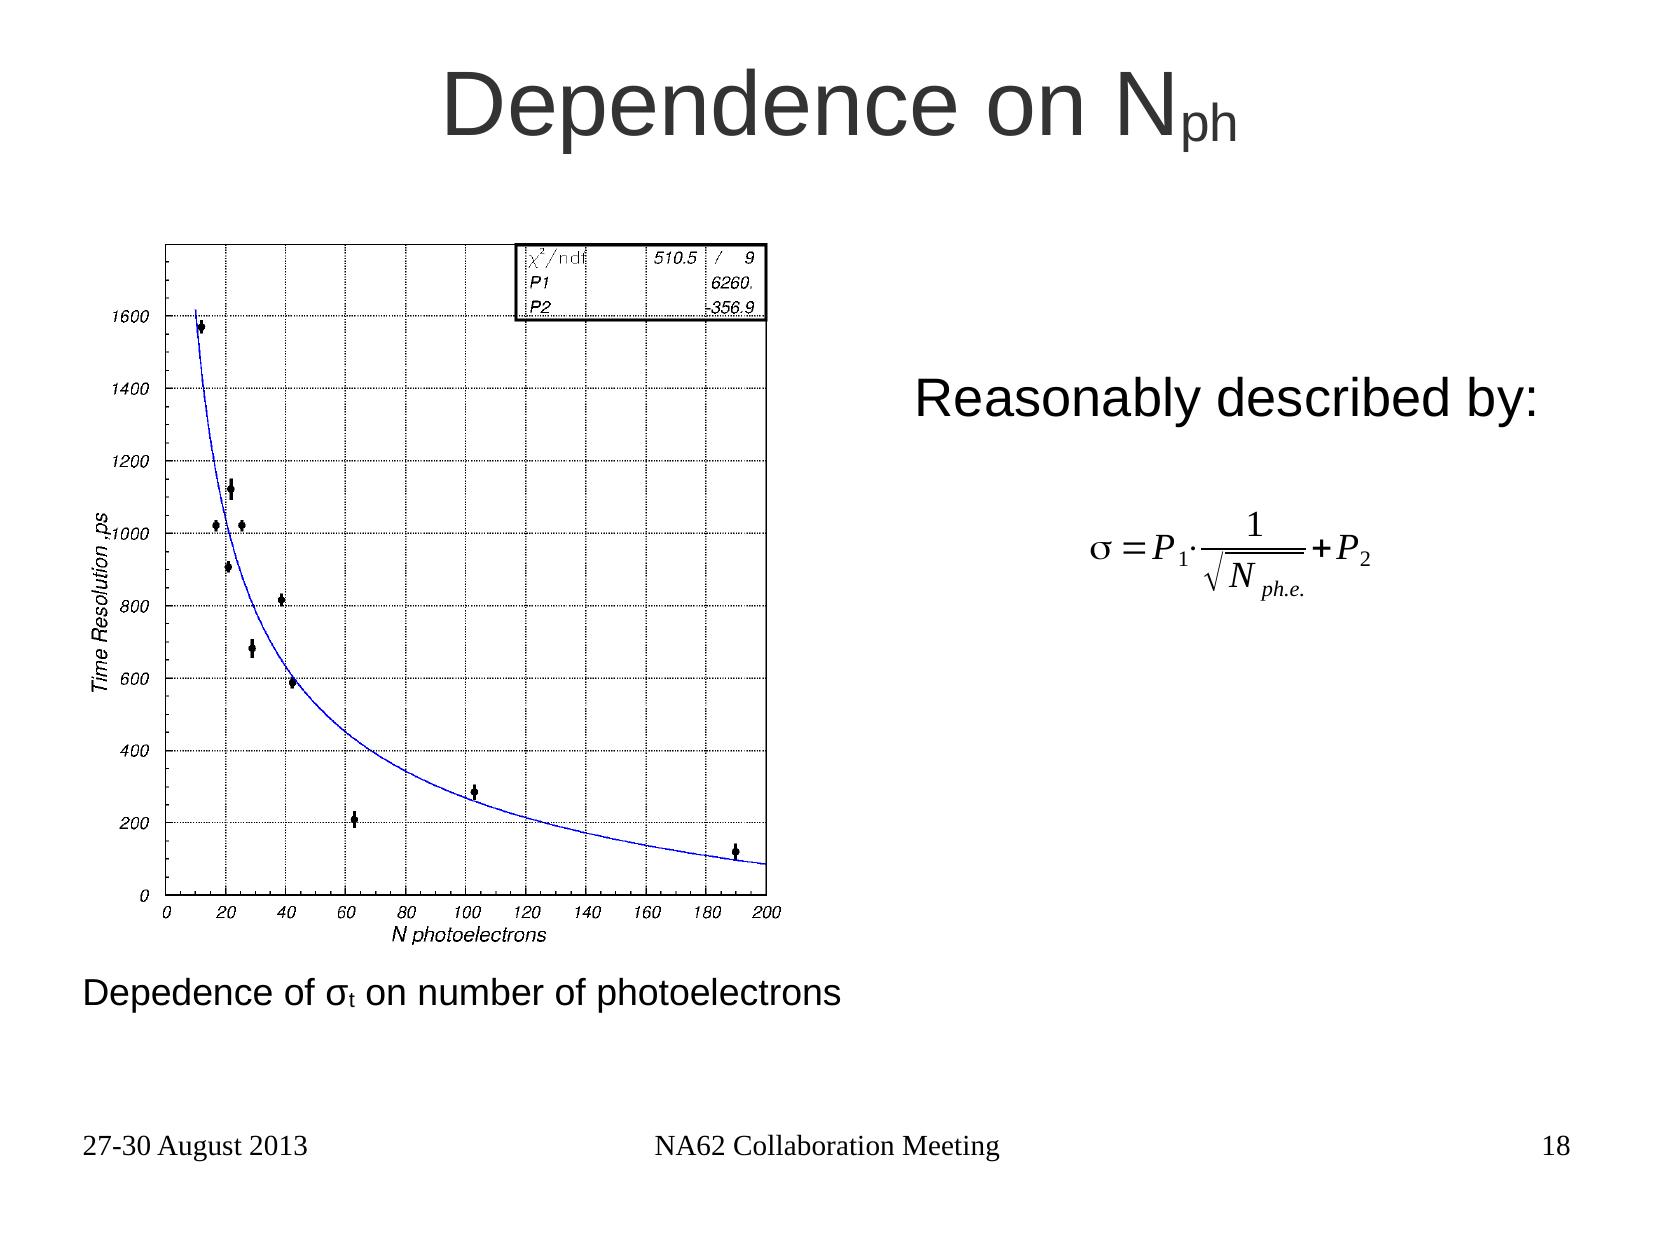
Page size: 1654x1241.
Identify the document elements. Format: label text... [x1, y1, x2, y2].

text_box Depedence of σt on number of photoelectrons [67, 963, 863, 1033]
text_box Dependence on Nph [405, 45, 1276, 193]
picture [90, 194, 841, 946]
text_box Reasonably described by: [900, 359, 1555, 436]
chart [1080, 503, 1381, 601]
